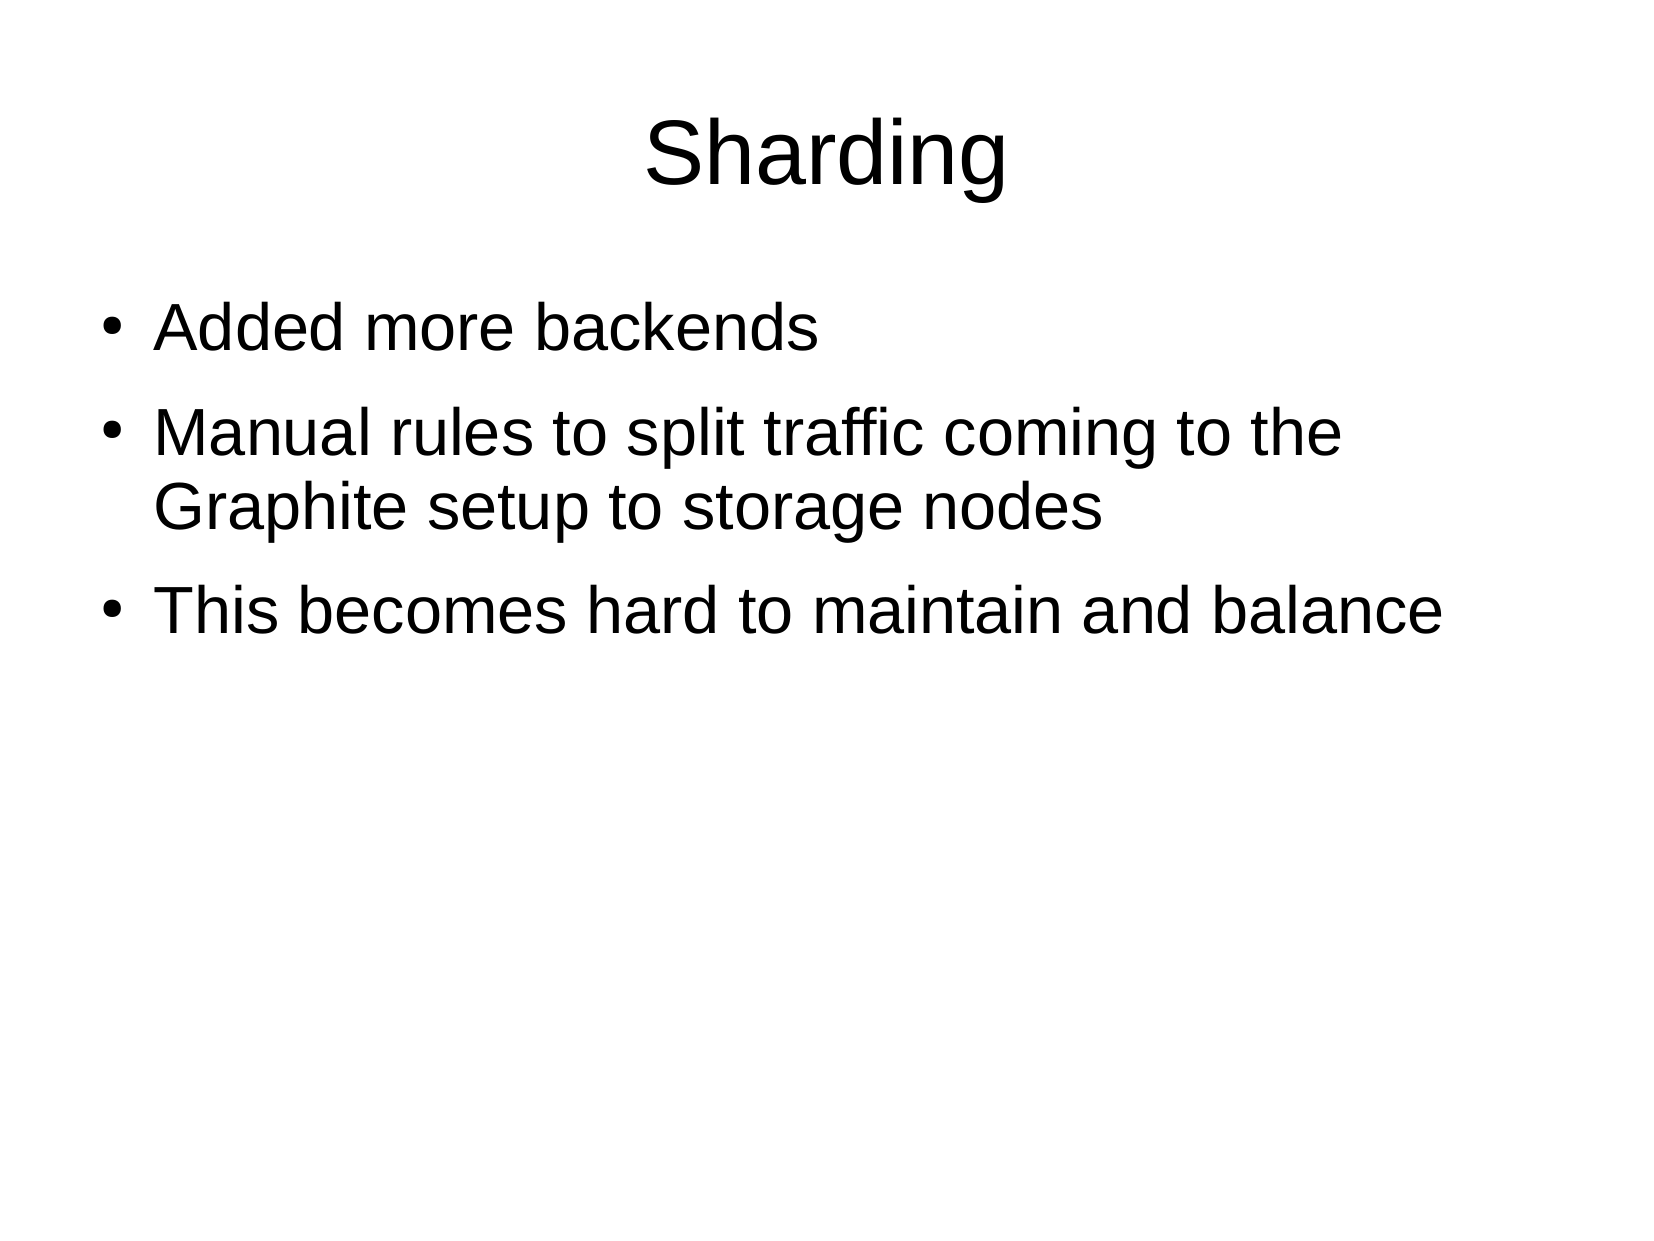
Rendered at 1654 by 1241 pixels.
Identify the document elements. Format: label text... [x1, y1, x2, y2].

title Sharding [82, 49, 1571, 257]
list Added more backends Manual rules to split traffic coming to the Graphite setup to storage nodes This becomes hard to maintain and balance [82, 290, 1538, 1010]
